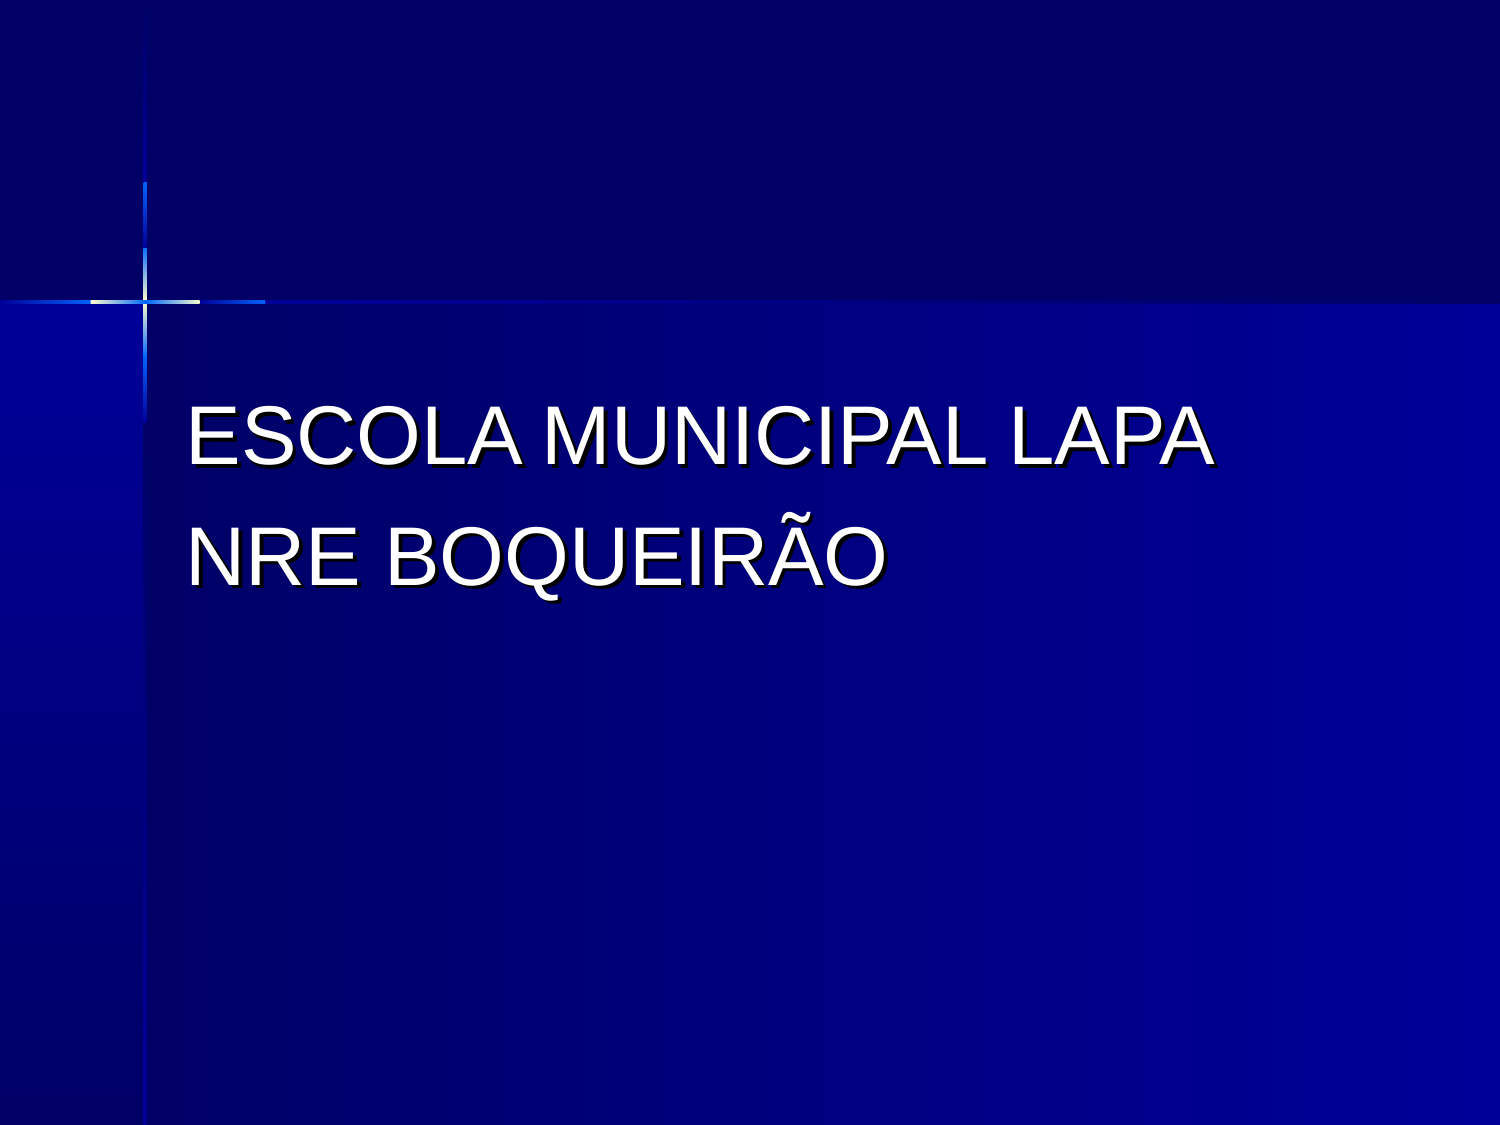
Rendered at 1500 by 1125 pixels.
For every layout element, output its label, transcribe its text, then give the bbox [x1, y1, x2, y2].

text_box ESCOLA MUNICIPAL LAPA NRE BOQUEIRÃO [171, 373, 1384, 843]
